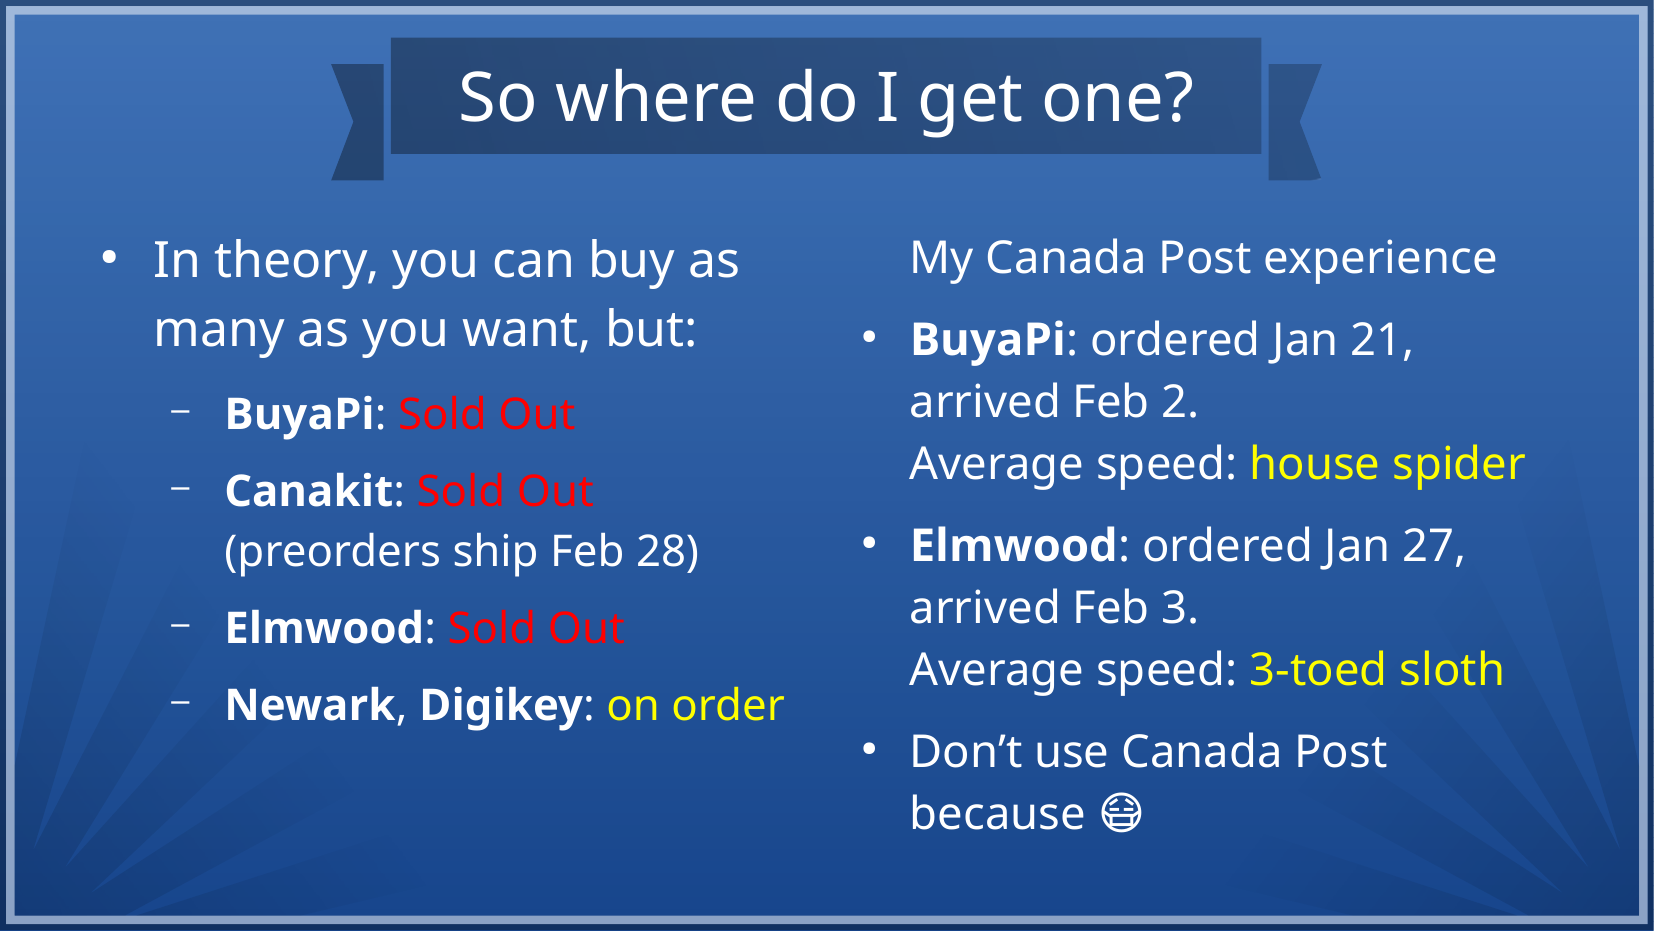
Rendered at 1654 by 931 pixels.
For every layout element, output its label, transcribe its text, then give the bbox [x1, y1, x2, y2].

title So where do I get one? [389, 35, 1264, 154]
list My Canada Post experience BuyaPi: ordered Jan 21, arrived Feb 2. Average speed: house spider Elmwood: ordered Jan 27, arrived Feb 3. Average speed: 3-toed sloth Don’t use Canada Post because 😷 [845, 224, 1572, 848]
list In theory, you can buy as many as you want, but: BuyaPi: Sold Out Canakit: Sold Out (preorders ship Feb 28) Elmwood: Sold Out Newark, Digikey: on order [82, 224, 809, 848]
